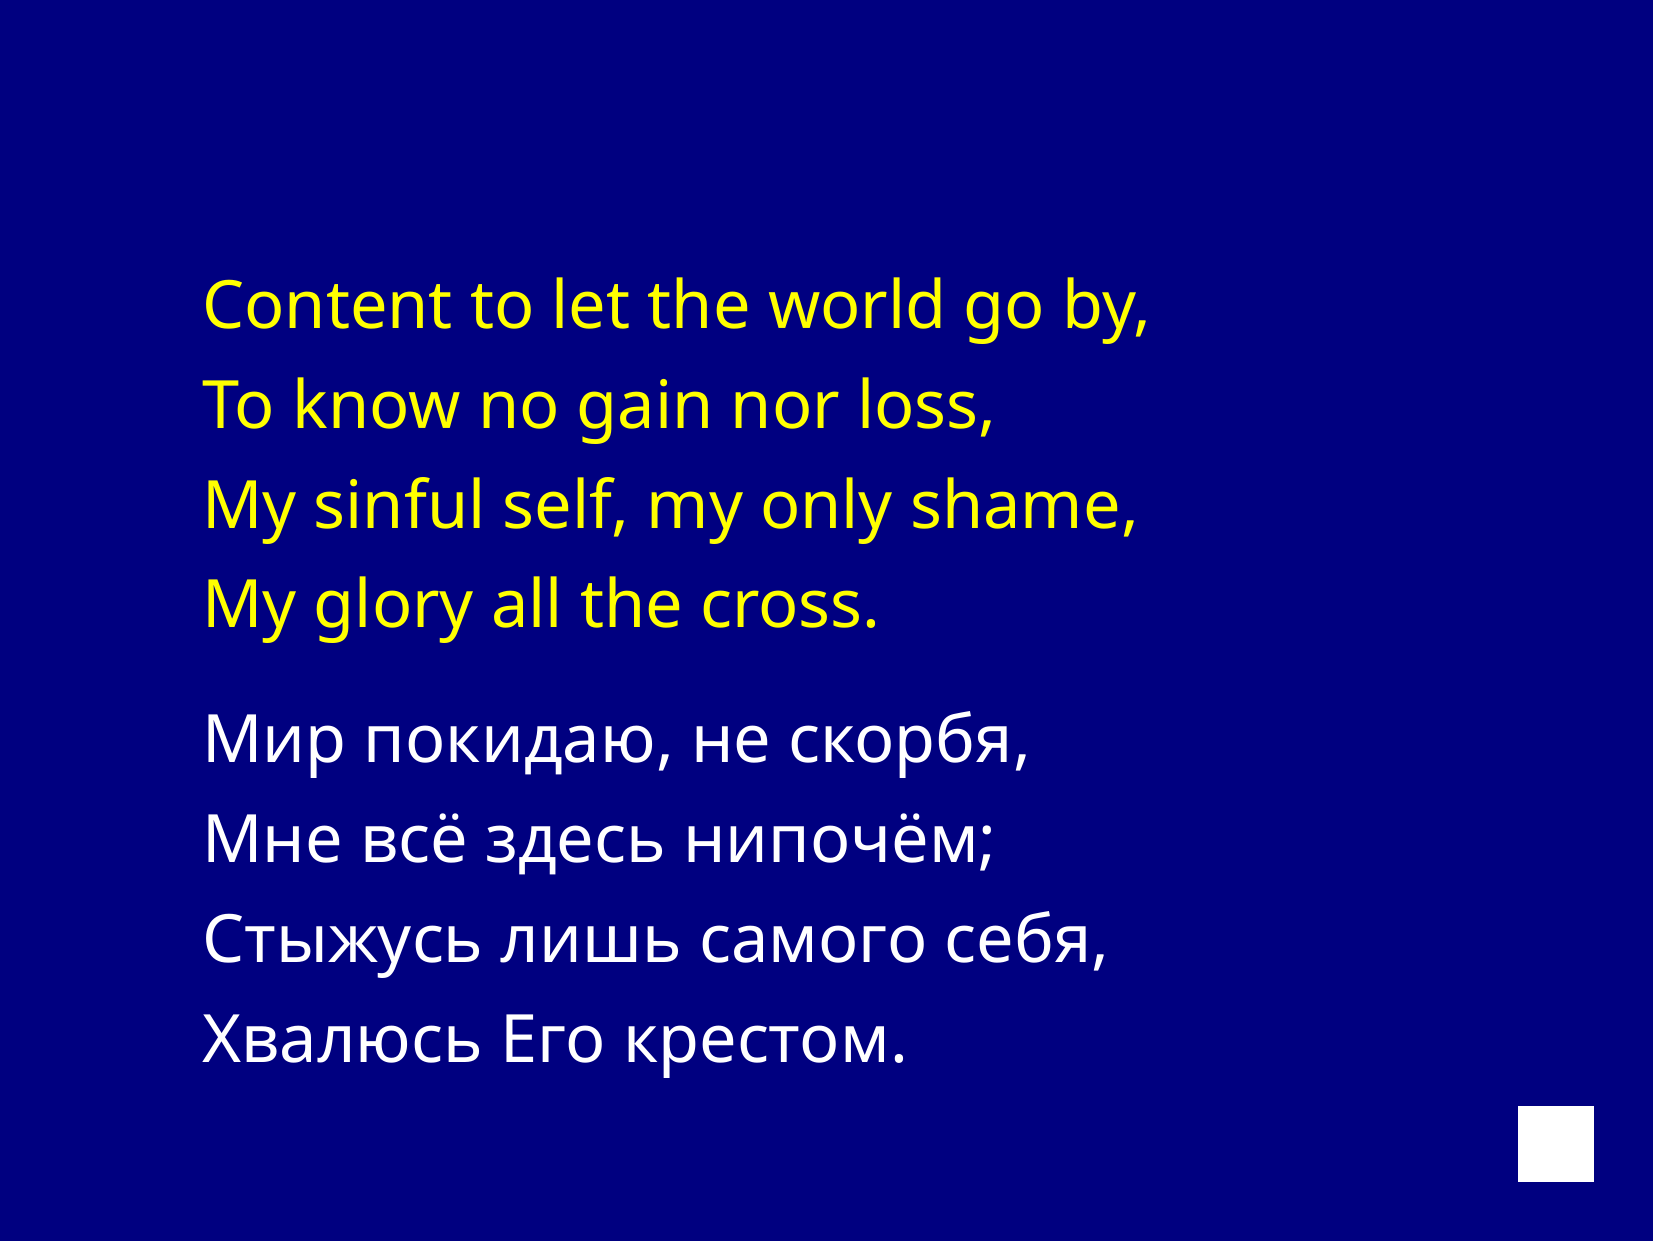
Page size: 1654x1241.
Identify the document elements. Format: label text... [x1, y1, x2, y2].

text_box Мир покидаю, не скорбя, Мне всё здесь нипочём; Стыжусь лишь самого себя, Хвалюсь Его крестом. [75, 675, 1576, 1163]
text_box [1518, 1106, 1594, 1182]
text_box Content to let the world go by, To know no gain nor loss, My sinful self, my only shame, My glory all the cross. [75, 150, 1576, 638]
